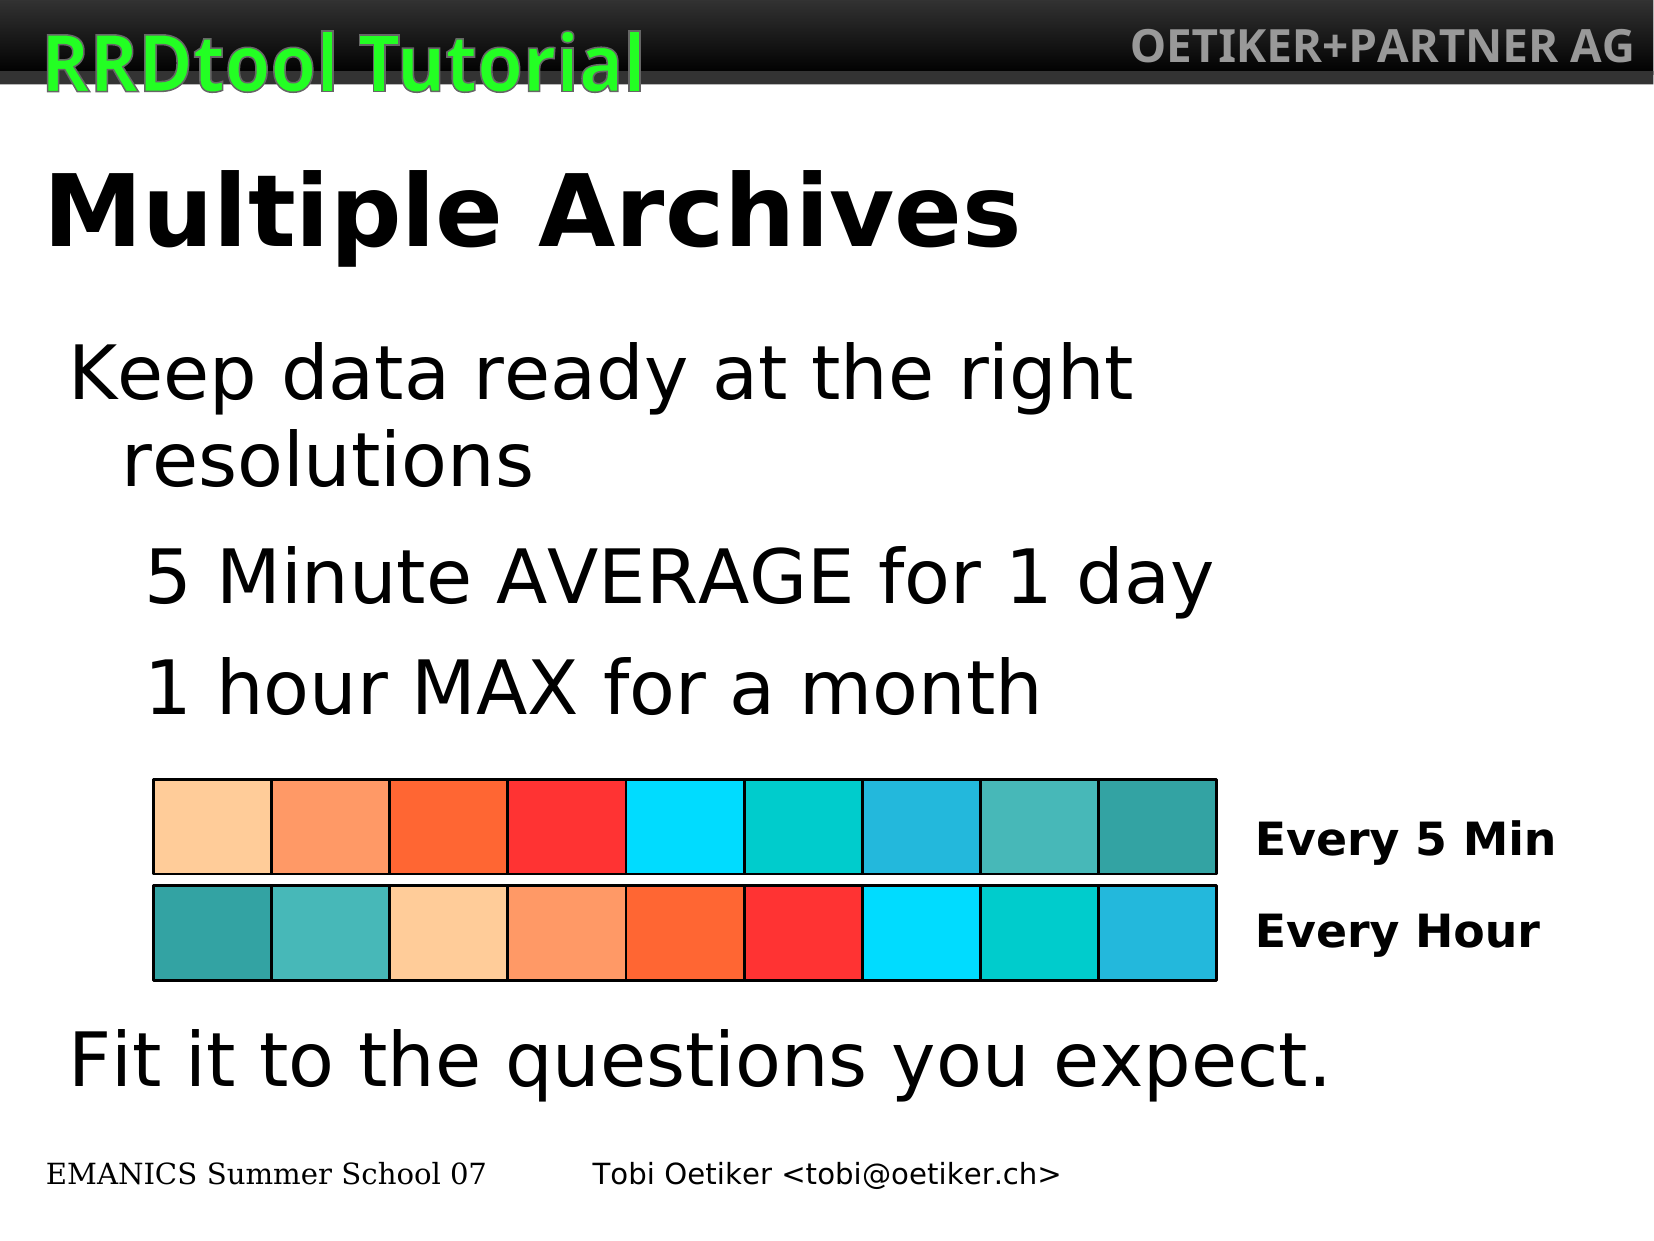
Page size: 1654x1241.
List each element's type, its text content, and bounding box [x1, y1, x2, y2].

text_box [153, 779, 1217, 875]
list Keep data ready at the right resolutions 5 Minute AVERAGE for 1 day 1 hour MAX for a month Fit it to the questions you expect. [50, 329, 1571, 1105]
text_box Every Hour [1240, 897, 1555, 966]
text_box Every 5 Min [1240, 805, 1572, 875]
text_box [153, 885, 1217, 981]
title Multiple Archives [43, 137, 1582, 287]
